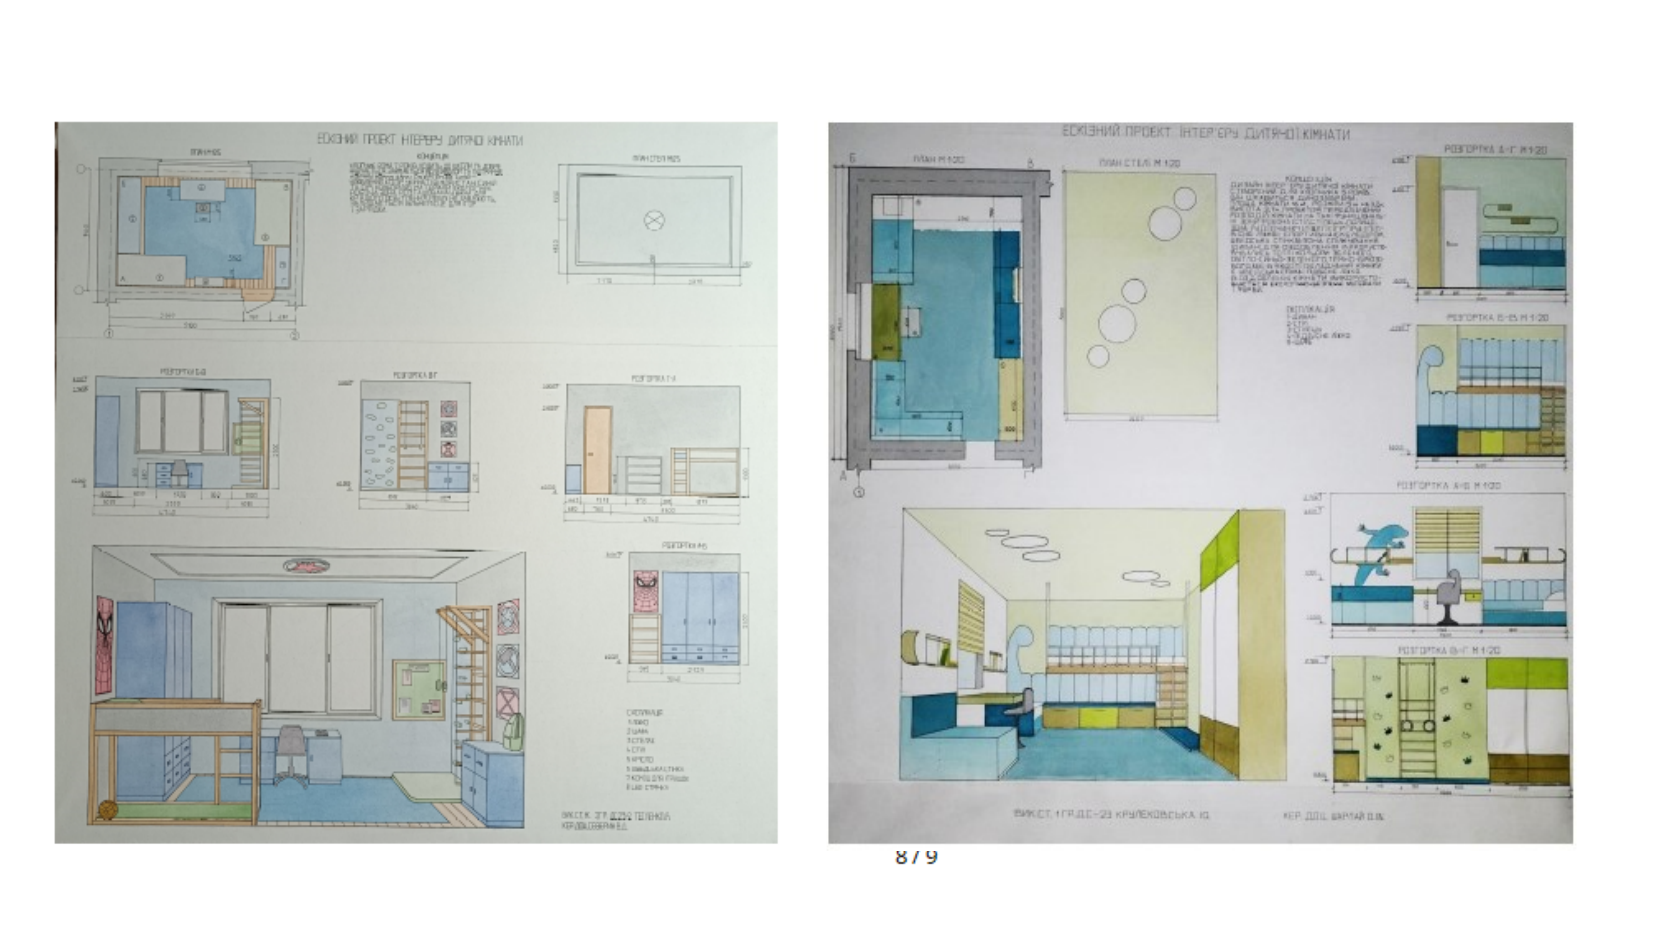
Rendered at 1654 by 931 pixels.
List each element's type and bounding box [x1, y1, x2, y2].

picture [35, 82, 1585, 886]
